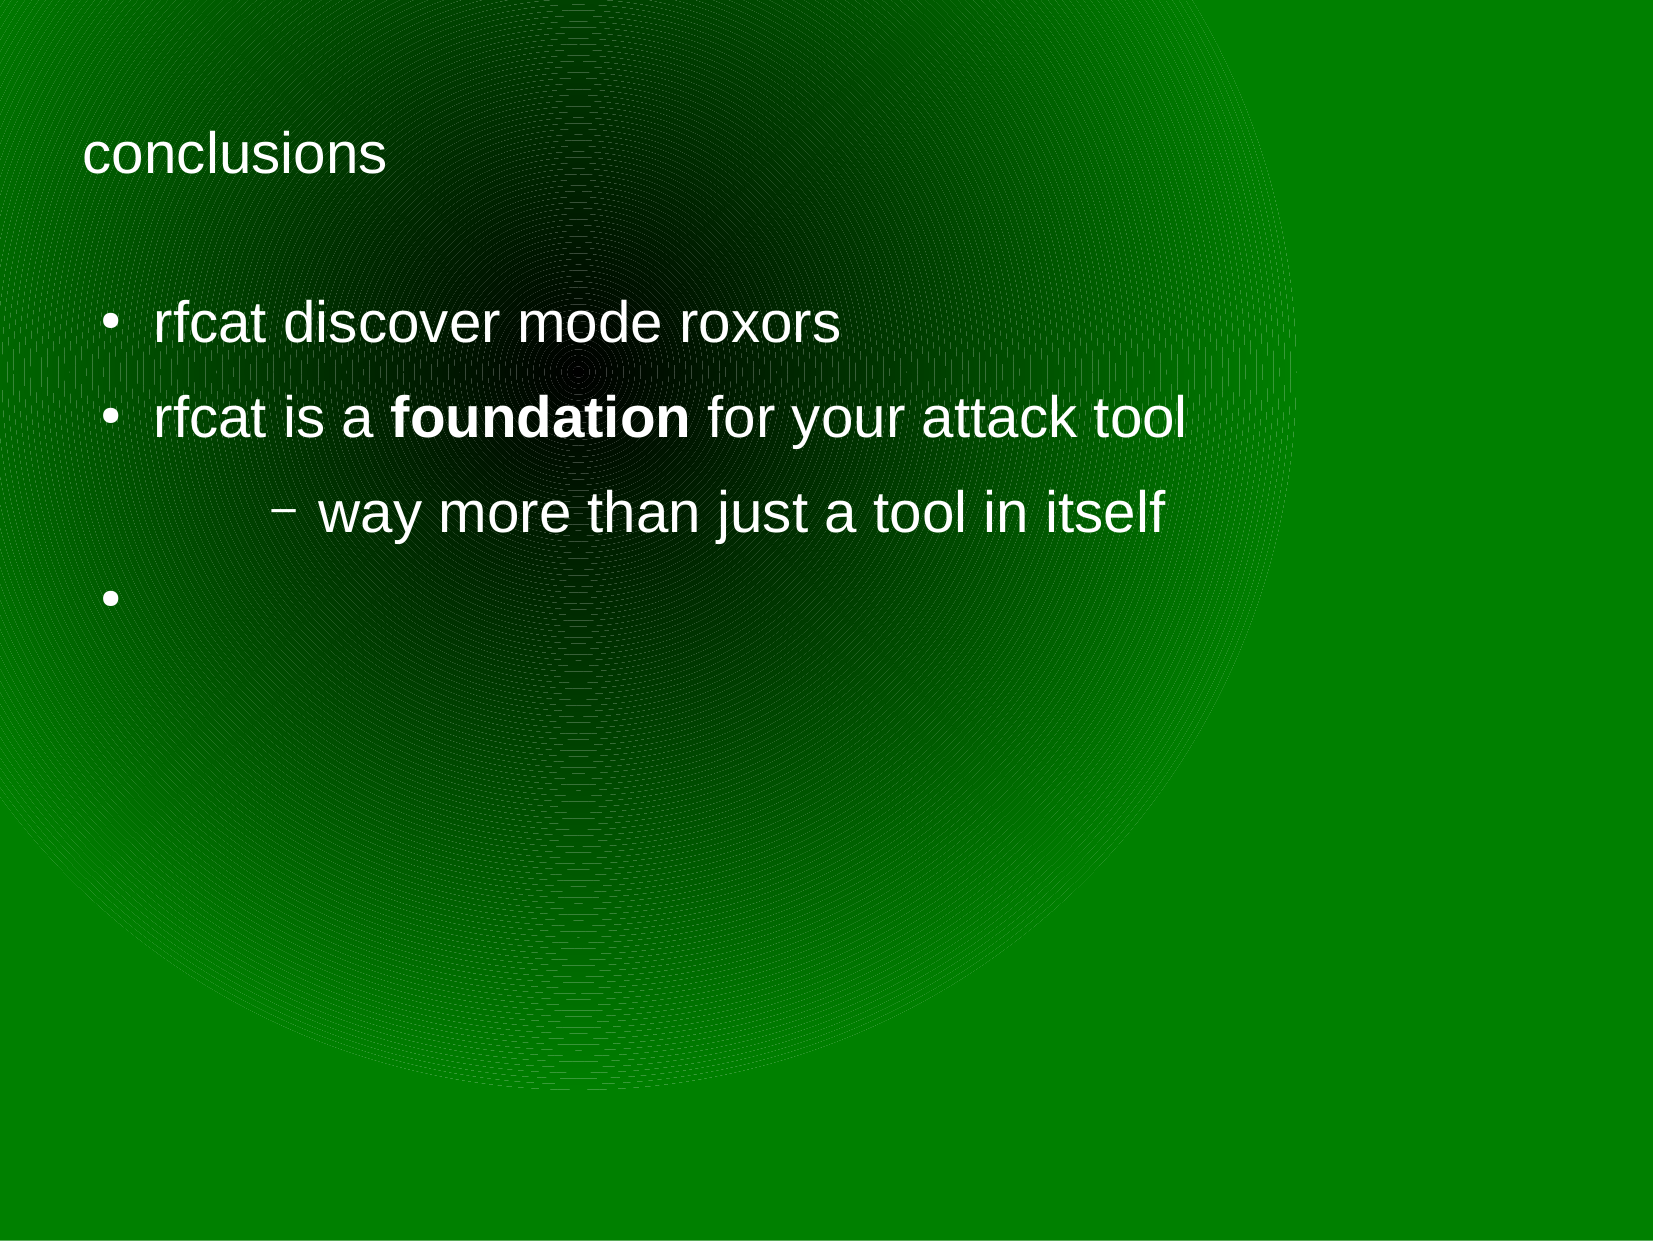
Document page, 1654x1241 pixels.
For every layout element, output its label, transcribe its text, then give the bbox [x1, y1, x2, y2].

list rfcat discover mode roxors rfcat is a foundation for your attack tool way more than just a tool in itself [82, 290, 1571, 1109]
title conclusions [82, 49, 1571, 257]
